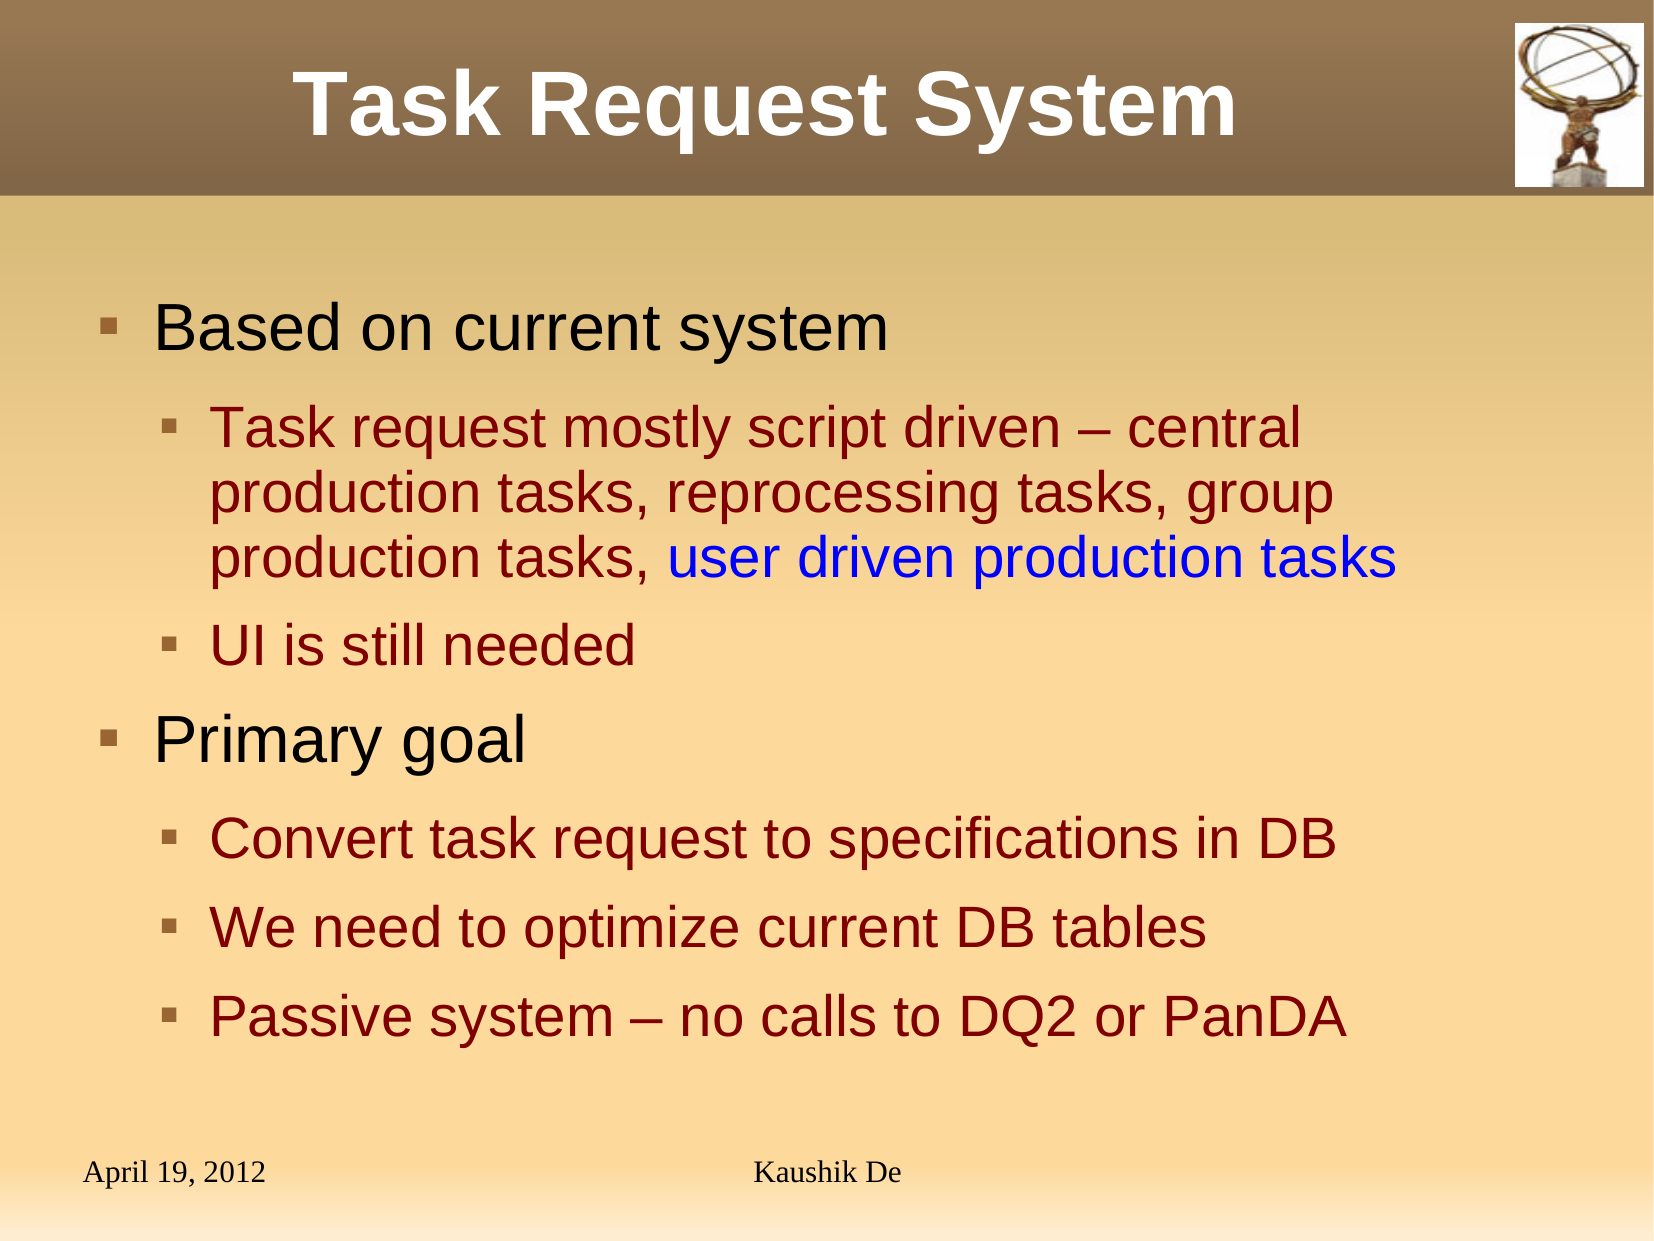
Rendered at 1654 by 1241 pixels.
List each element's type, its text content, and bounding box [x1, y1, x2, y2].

list Based on current system Task request mostly script driven – central production tasks, reprocessing tasks, group production tasks, user driven production tasks UI is still needed Primary goal Convert task request to specifications in DB We need to optimize current DB tables Passive system – no calls to DQ2 or PanDA [82, 290, 1571, 1066]
title Task Request System [17, 0, 1516, 208]
picture [0, 0, 1654, 1241]
